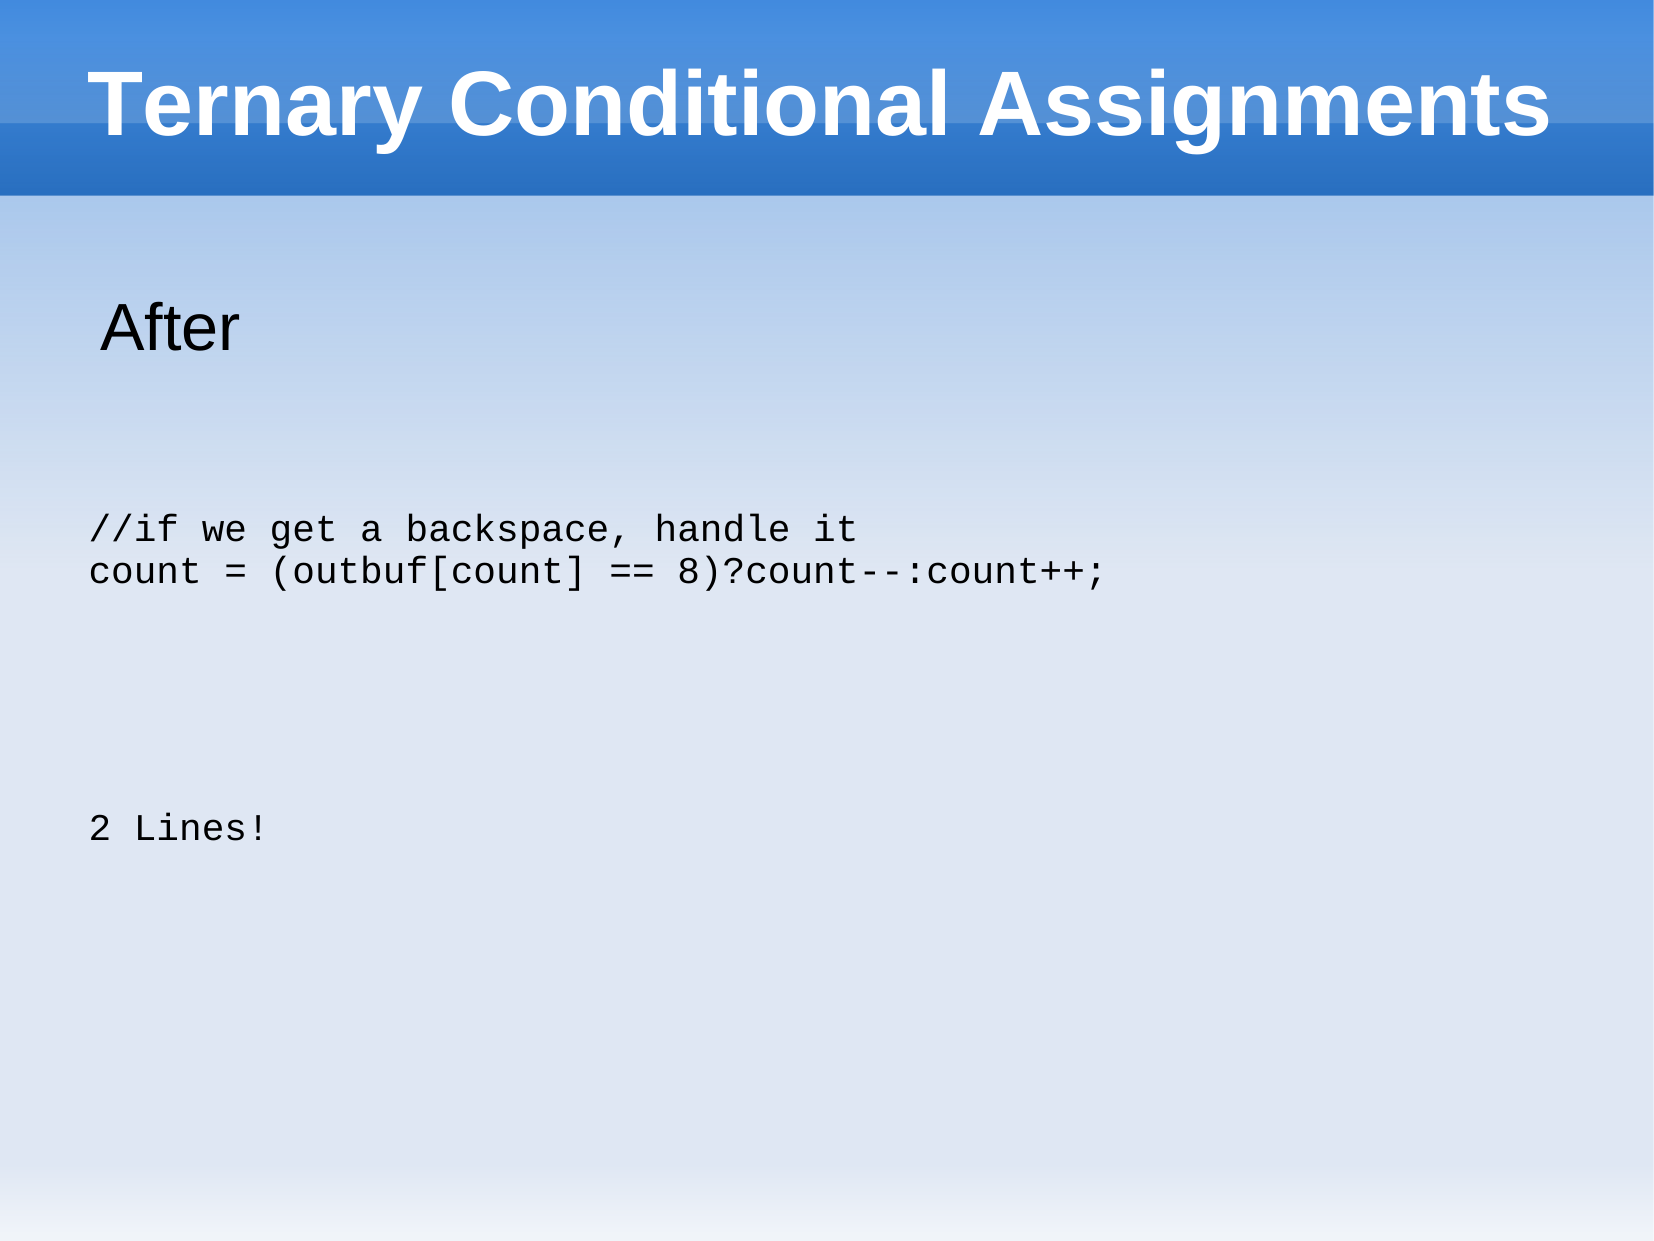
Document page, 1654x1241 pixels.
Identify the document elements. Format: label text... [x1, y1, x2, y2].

chart [87, 509, 1576, 901]
picture [0, 0, 1654, 1241]
title Ternary Conditional Assignments [76, 7, 1565, 200]
list After [82, 290, 1571, 666]
